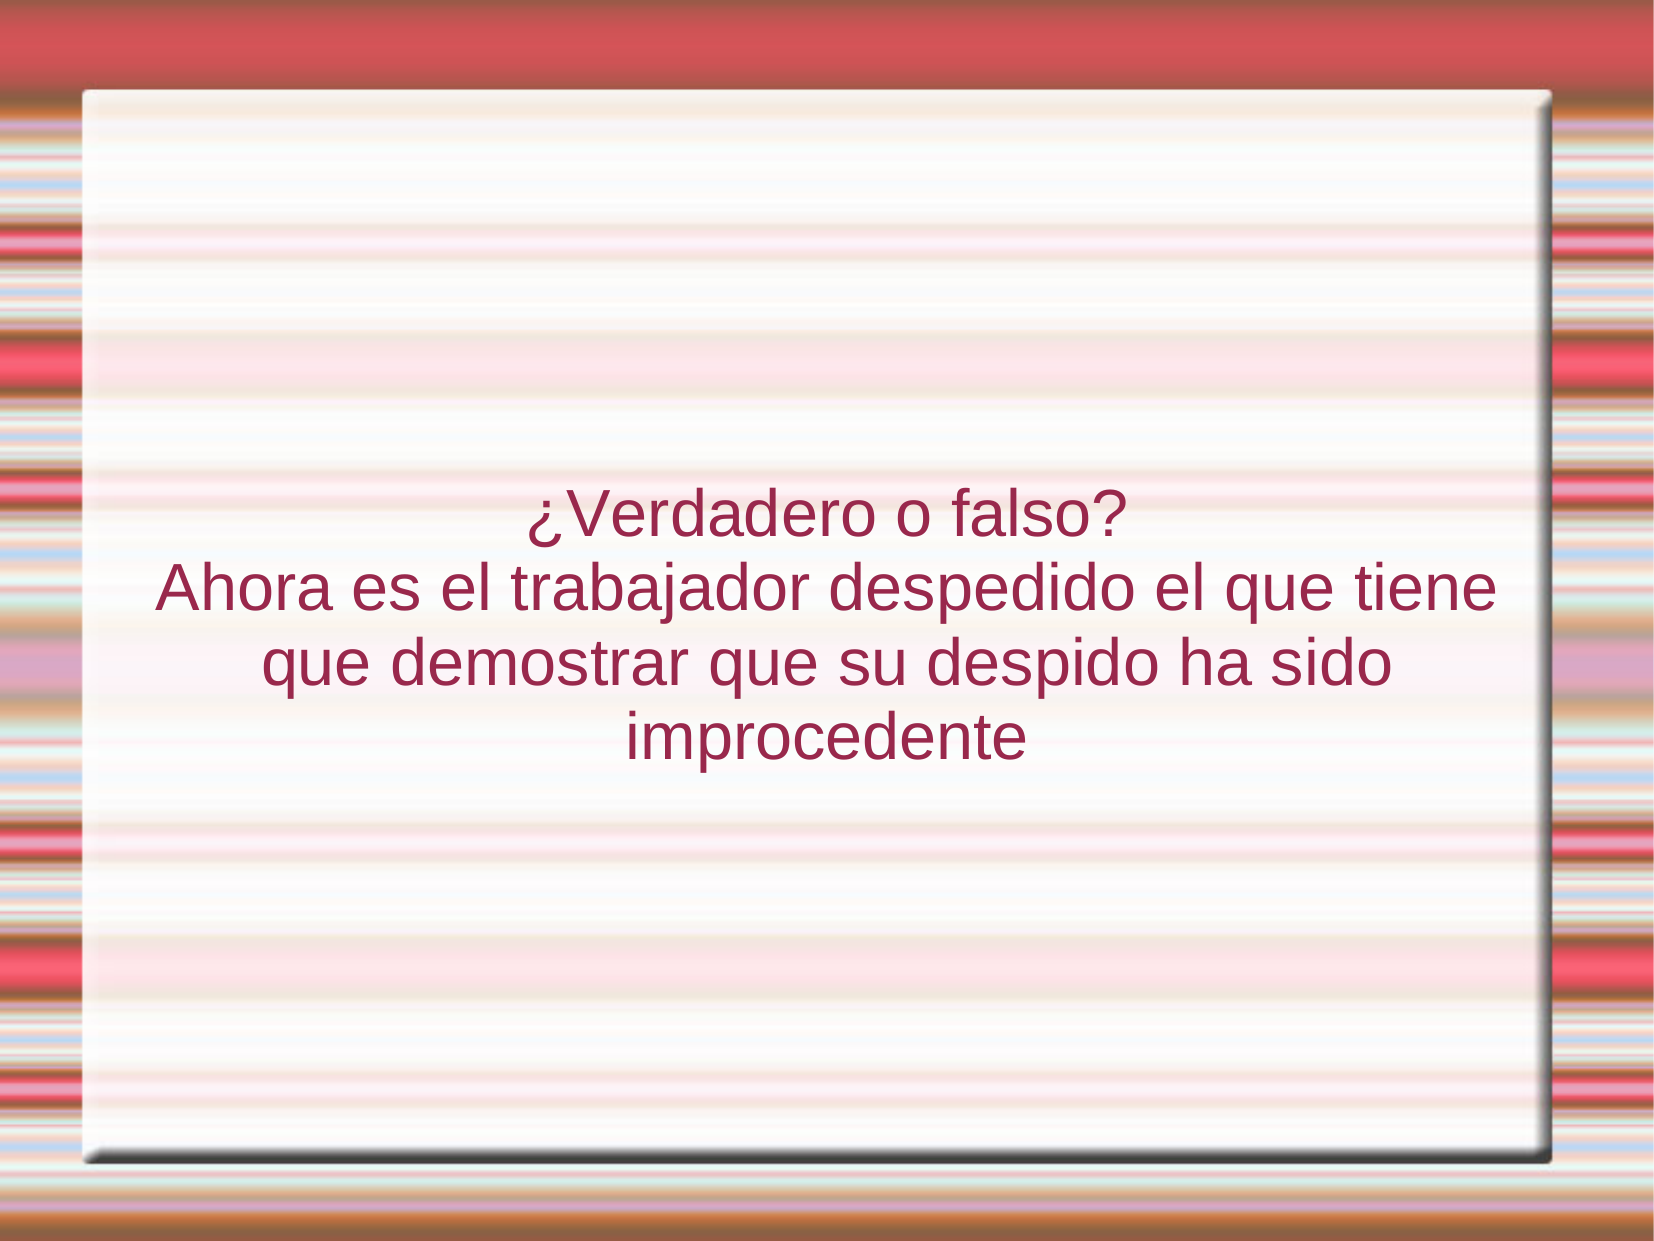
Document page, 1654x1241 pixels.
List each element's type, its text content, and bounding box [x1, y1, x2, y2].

picture [0, 0, 1654, 1241]
text_box ¿Verdadero o falso? Ahora es el trabajador despedido el que tiene que demostrar que su despido ha sido improcedente [121, 114, 1534, 1133]
